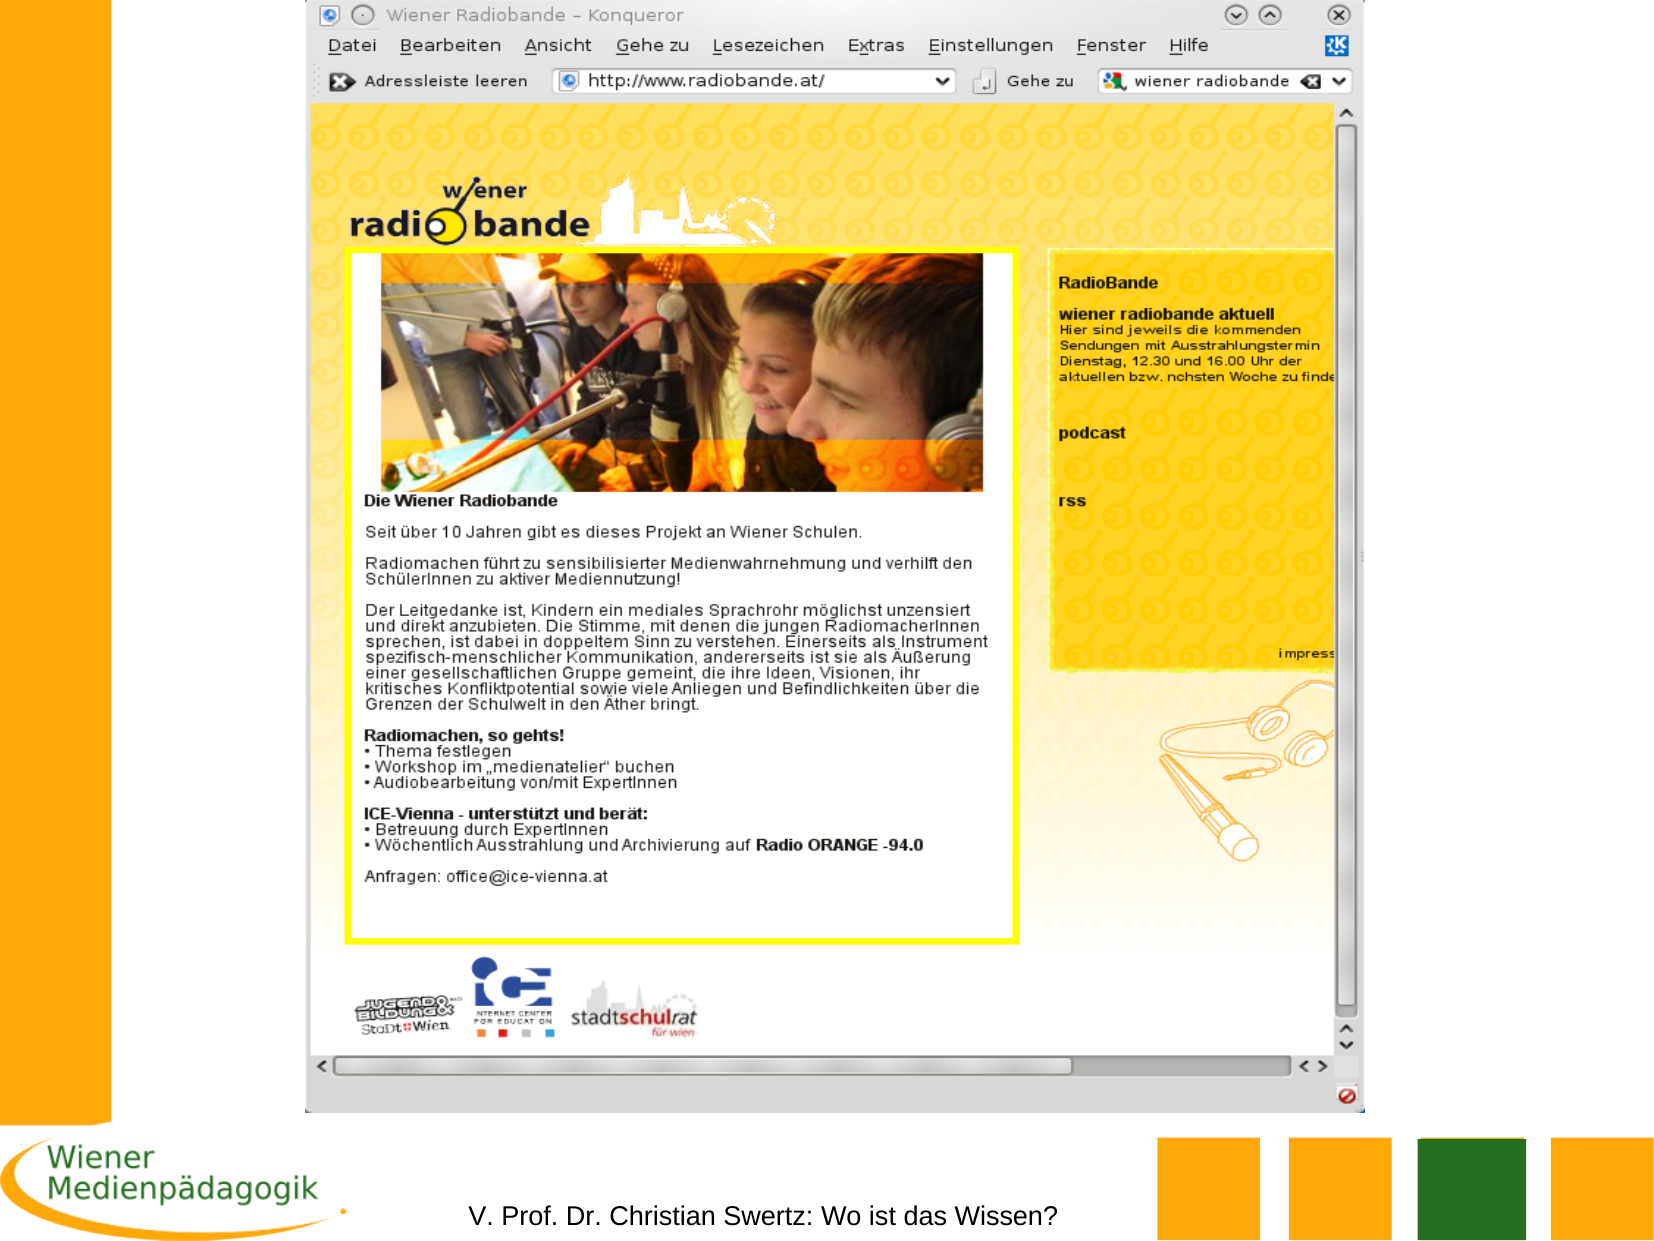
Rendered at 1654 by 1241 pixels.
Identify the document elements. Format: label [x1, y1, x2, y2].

picture [0, 1114, 398, 1241]
text_box [1417, 1139, 1527, 1241]
picture [305, 0, 1365, 1113]
